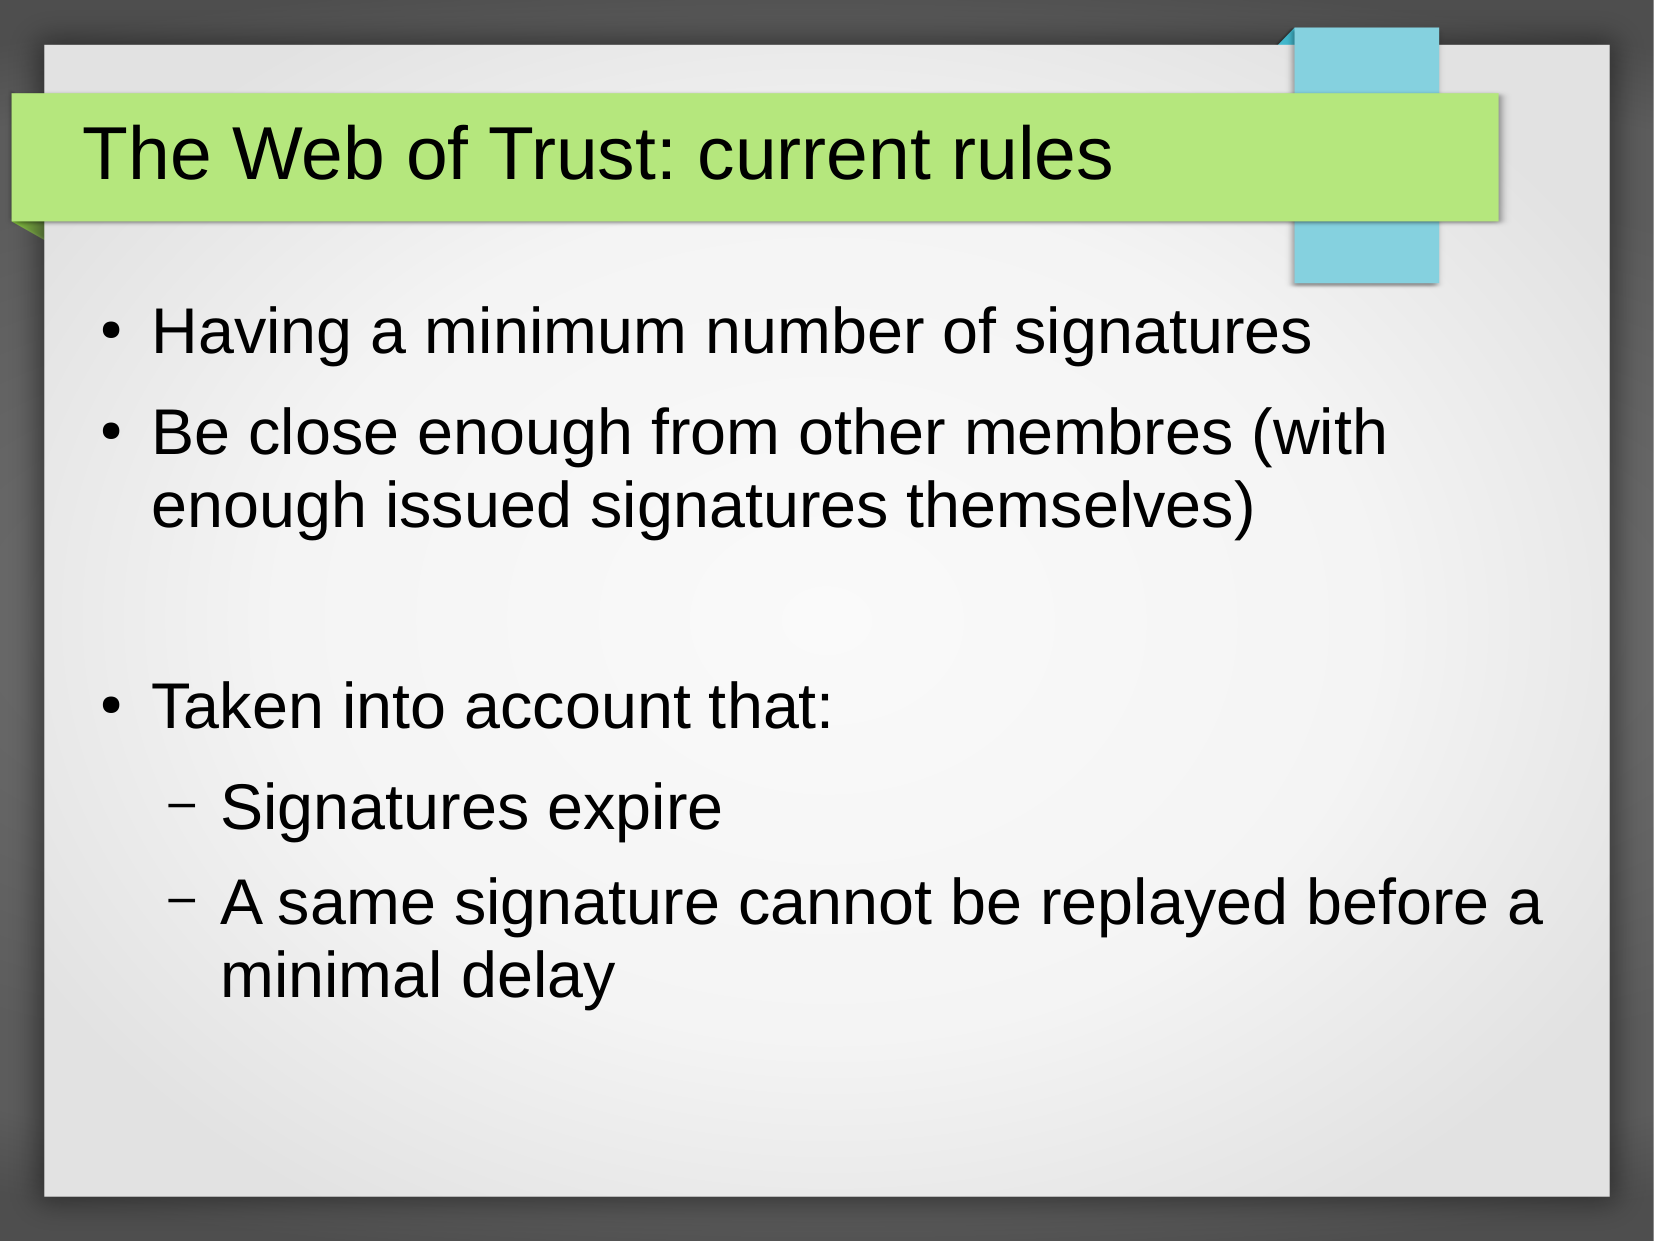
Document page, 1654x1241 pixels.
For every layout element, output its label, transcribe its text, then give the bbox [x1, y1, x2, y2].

list Having a minimum number of signatures Be close enough from other membres (with enough issued signatures themselves) Taken into account that: Signatures expire A same signature cannot be replayed before a minimal delay [82, 295, 1571, 1015]
picture [0, 0, 1654, 1241]
title The Web of Trust: current rules [82, 94, 1489, 213]
